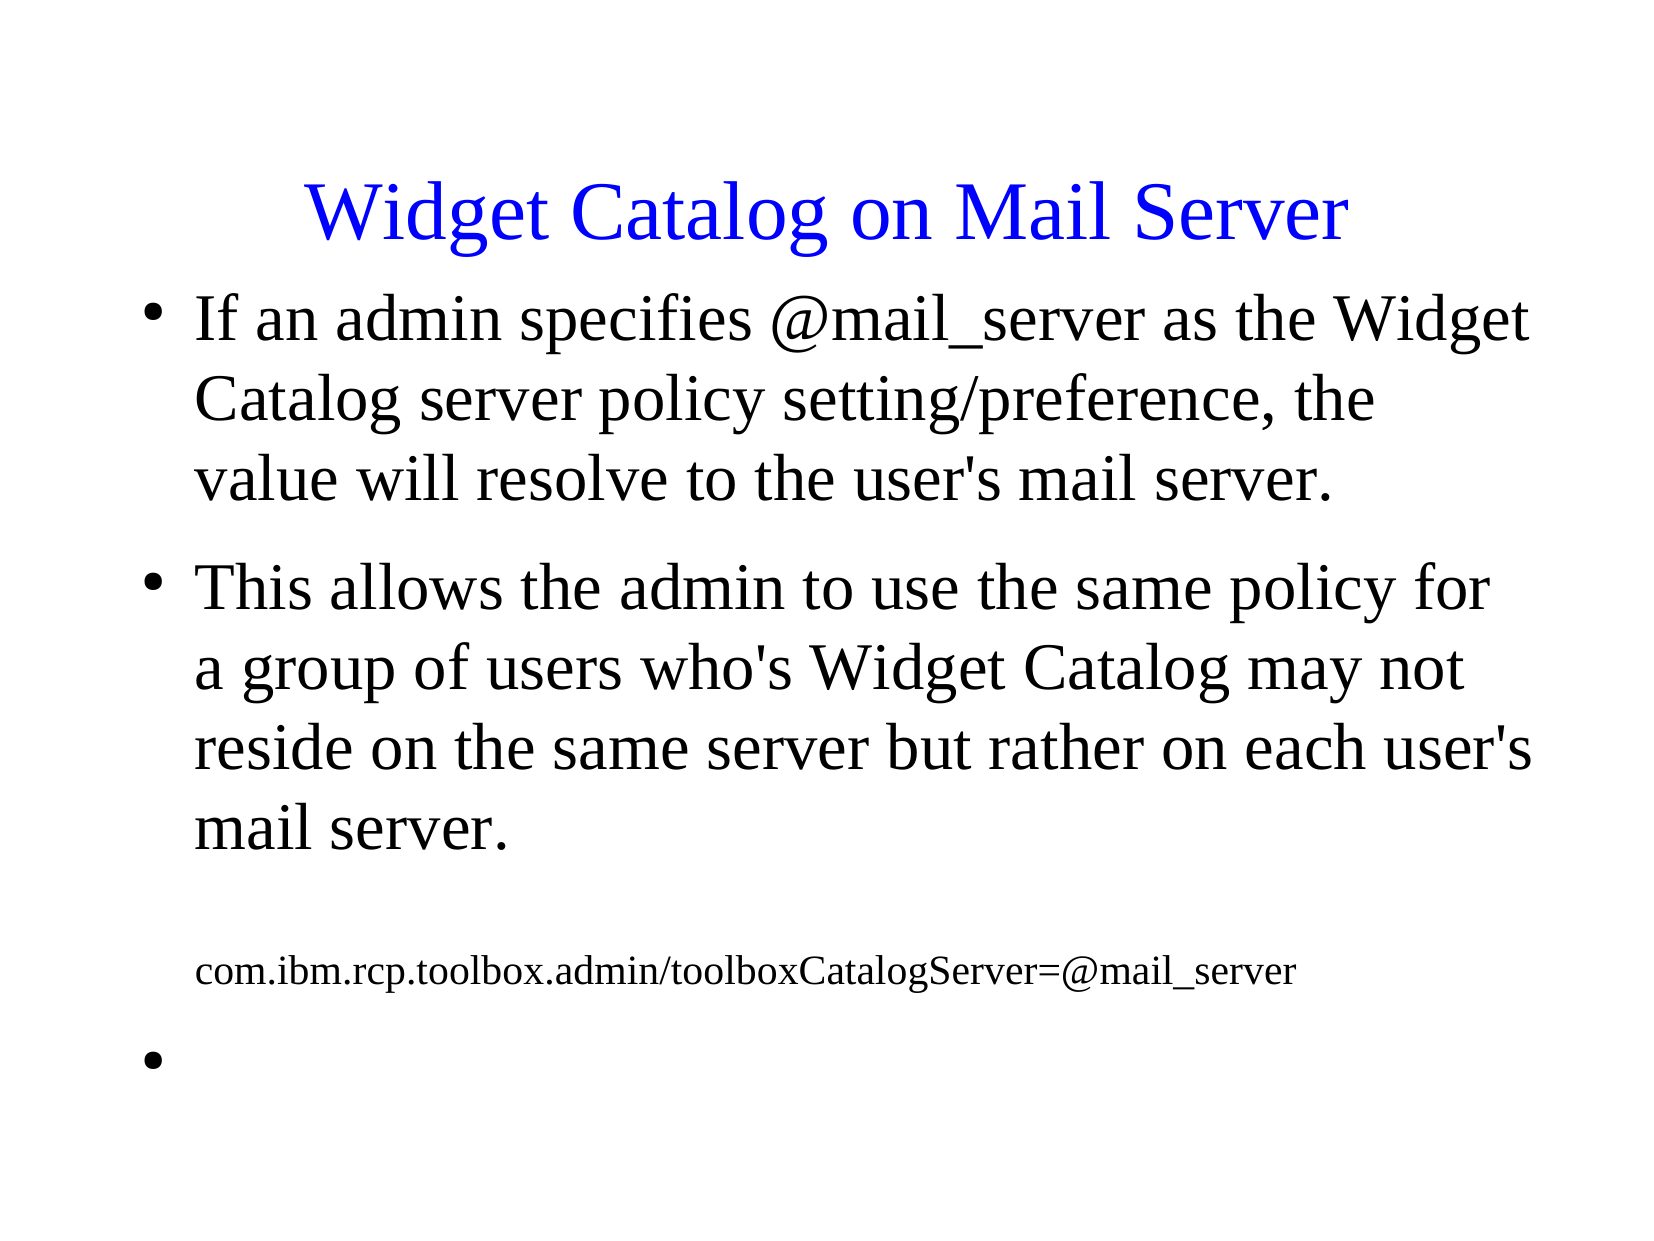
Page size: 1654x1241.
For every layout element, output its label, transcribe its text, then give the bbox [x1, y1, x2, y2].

list If an admin specifies @mail_server as the Widget Catalog server policy setting/preference, the value will resolve to the user's mail server. This allows the admin to use the same policy for a group of users who's Widget Catalog may not reside on the same server but rather on each user's mail server. com.ibm.rcp.toolbox.admin/toolboxCatalogServer=@mail_server [123, 273, 1536, 1103]
title Widget Catalog on Mail Server [121, 102, 1534, 310]
